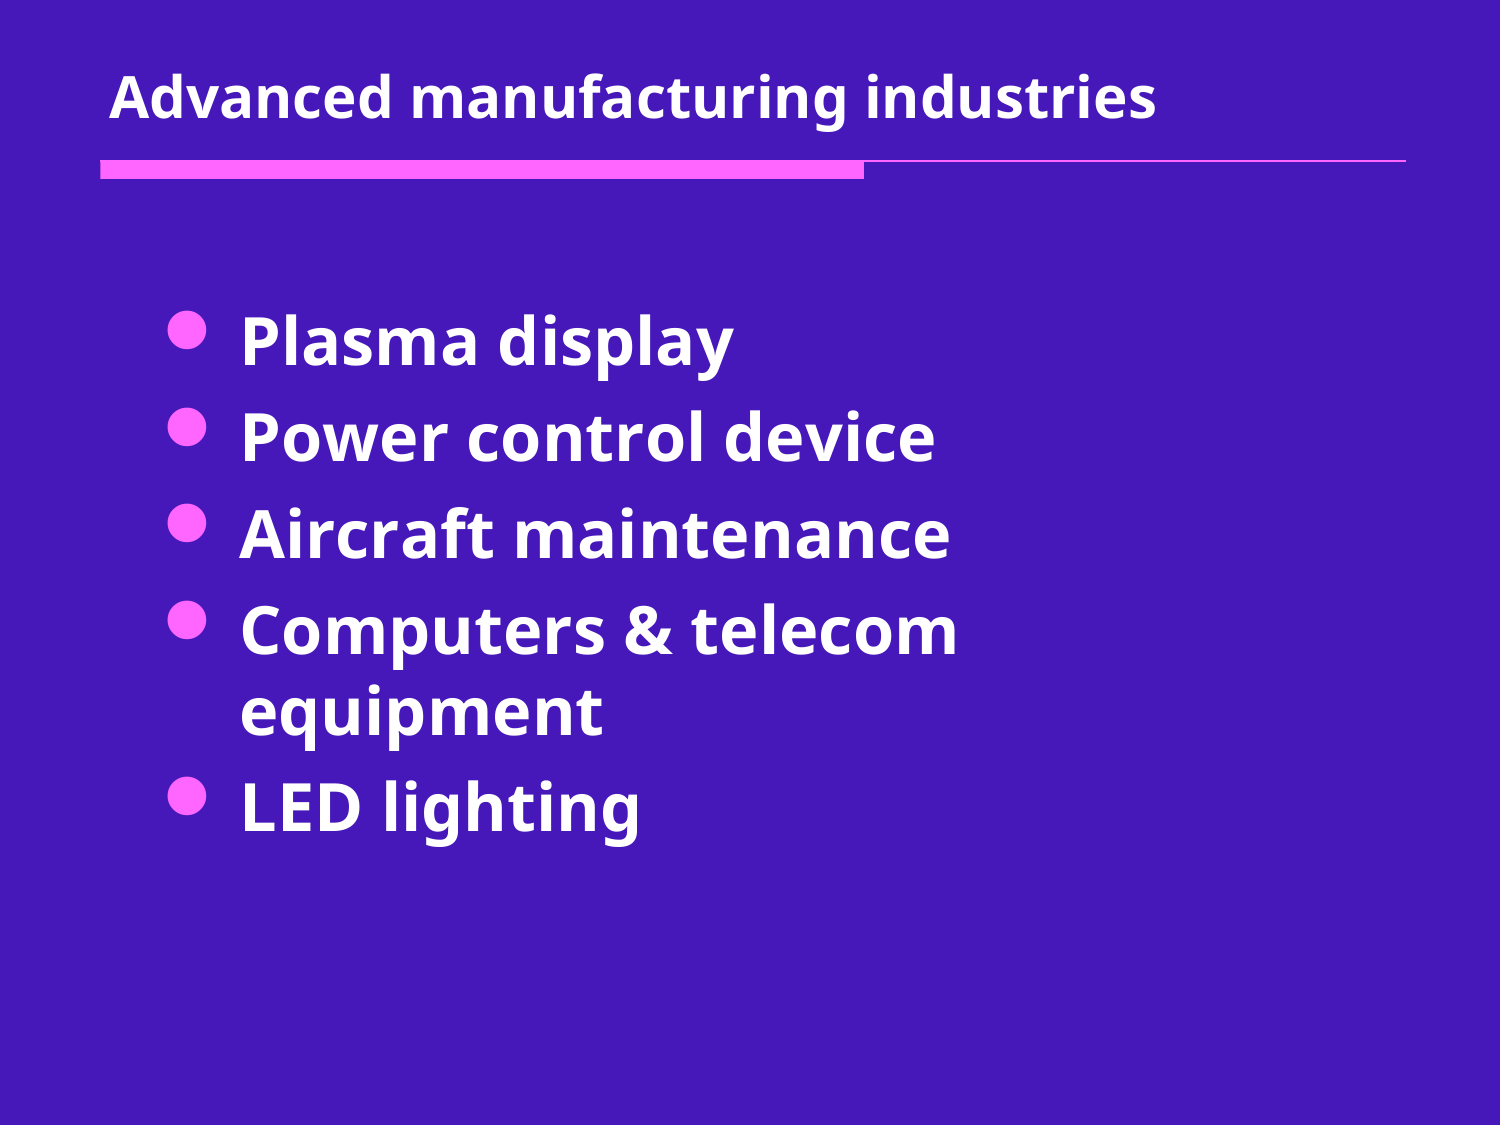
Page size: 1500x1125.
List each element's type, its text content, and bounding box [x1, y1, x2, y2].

title Advanced manufacturing industries [94, 49, 1407, 138]
text_box Plasma display Power control device Aircraft maintenance Computers & telecom equipment LED lighting [147, 290, 1353, 870]
